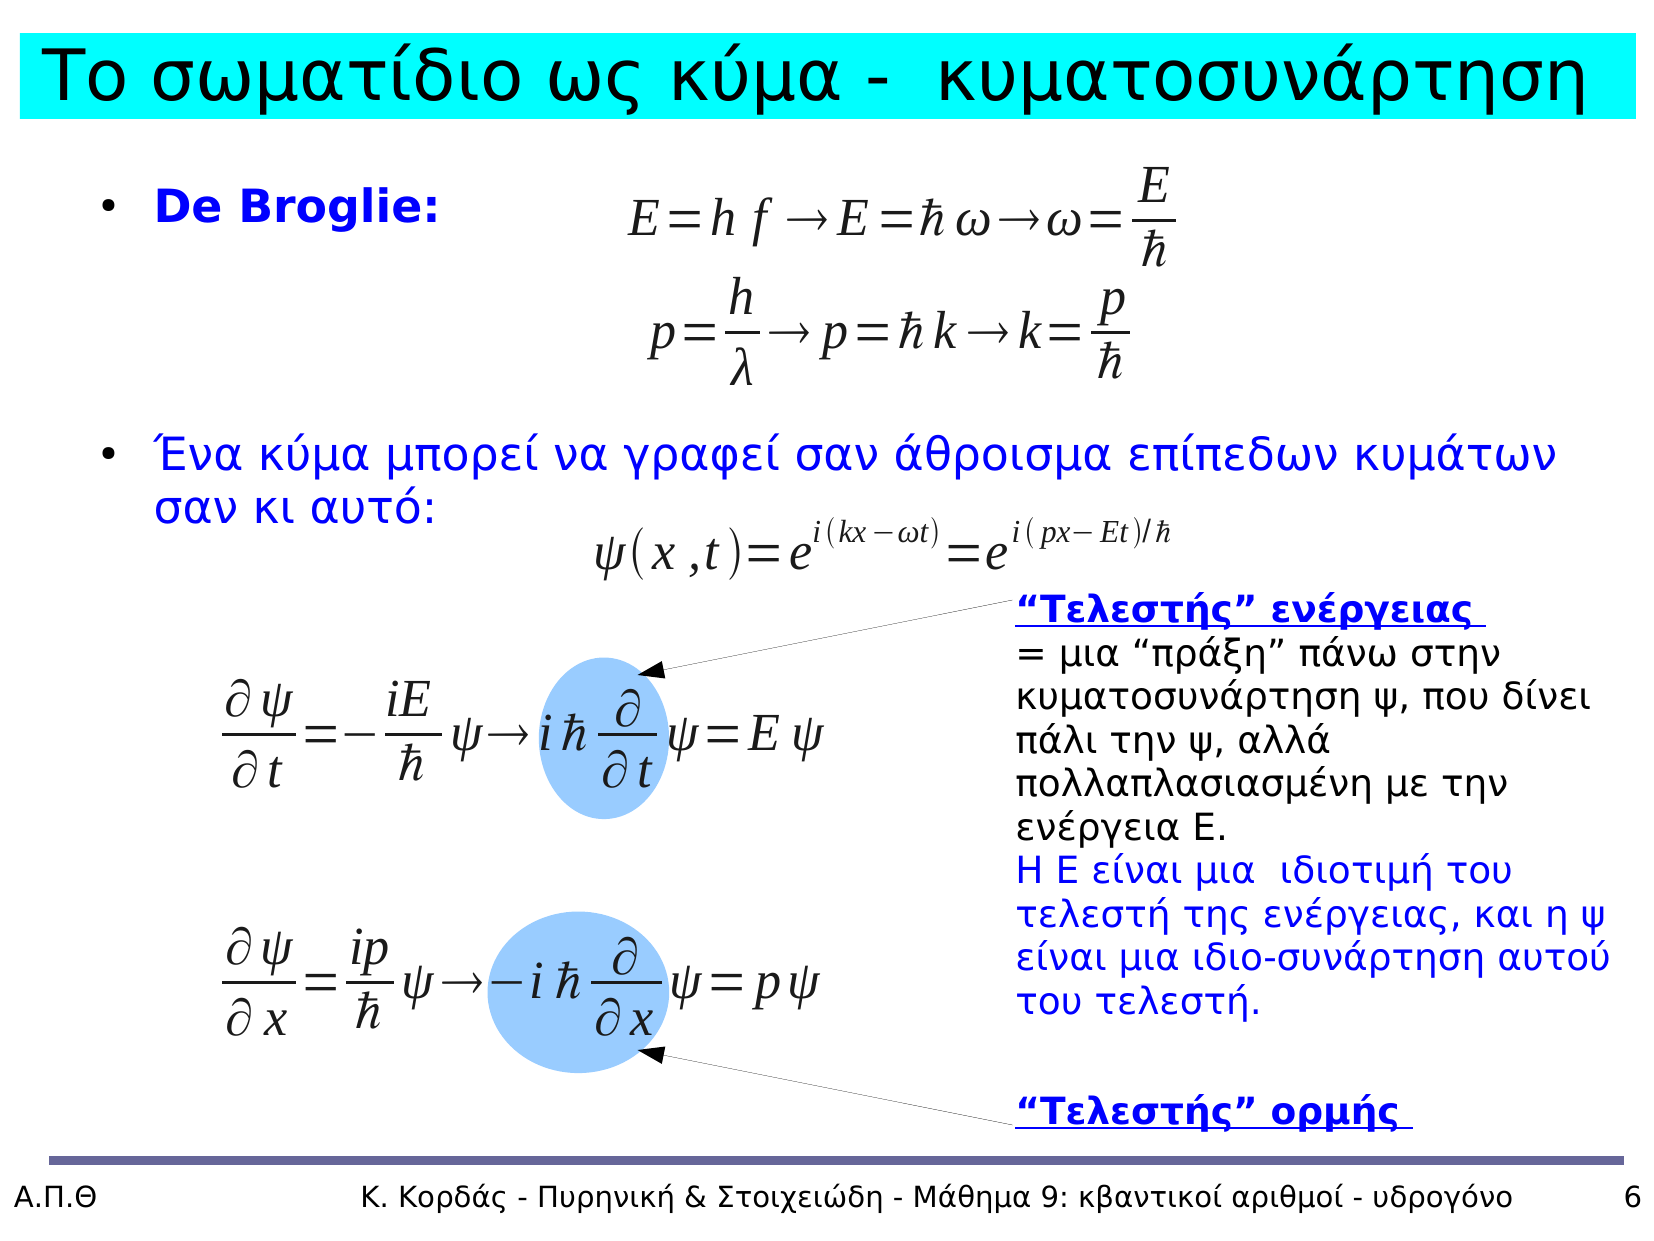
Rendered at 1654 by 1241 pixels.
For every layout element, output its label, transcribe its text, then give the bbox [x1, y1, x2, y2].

list De Broglie: Ένα κύμα μπορεί να γραφεί σαν άθροισμα επίπεδων κυμάτων σαν κι αυτό: [82, 179, 1571, 1142]
chart [577, 512, 1185, 584]
text_box “Τελεστής” ορμής [1000, 1082, 1642, 1158]
title Το σωματίδιο ως κύμα - κυματοσυνάρτηση [19, 33, 1636, 119]
chart [205, 913, 834, 1052]
text_box “Τελεστής” ενέργειας = μια “πράξη” πάνω στην κυματοσυνάρτηση ψ, που δίνει πάλι την ψ, αλλά πολλαπλασιασμένη με την ενέργεια Ε. Η Ε είναι μια ιδιοτιμή του τελεστή της ενέργειας, και η ψ είναι μια ιδιο-συνάρτηση αυτού του τελεστή. [1000, 580, 1642, 1036]
chart [663, 665, 682, 669]
chart [612, 152, 1191, 402]
chart [205, 665, 836, 803]
